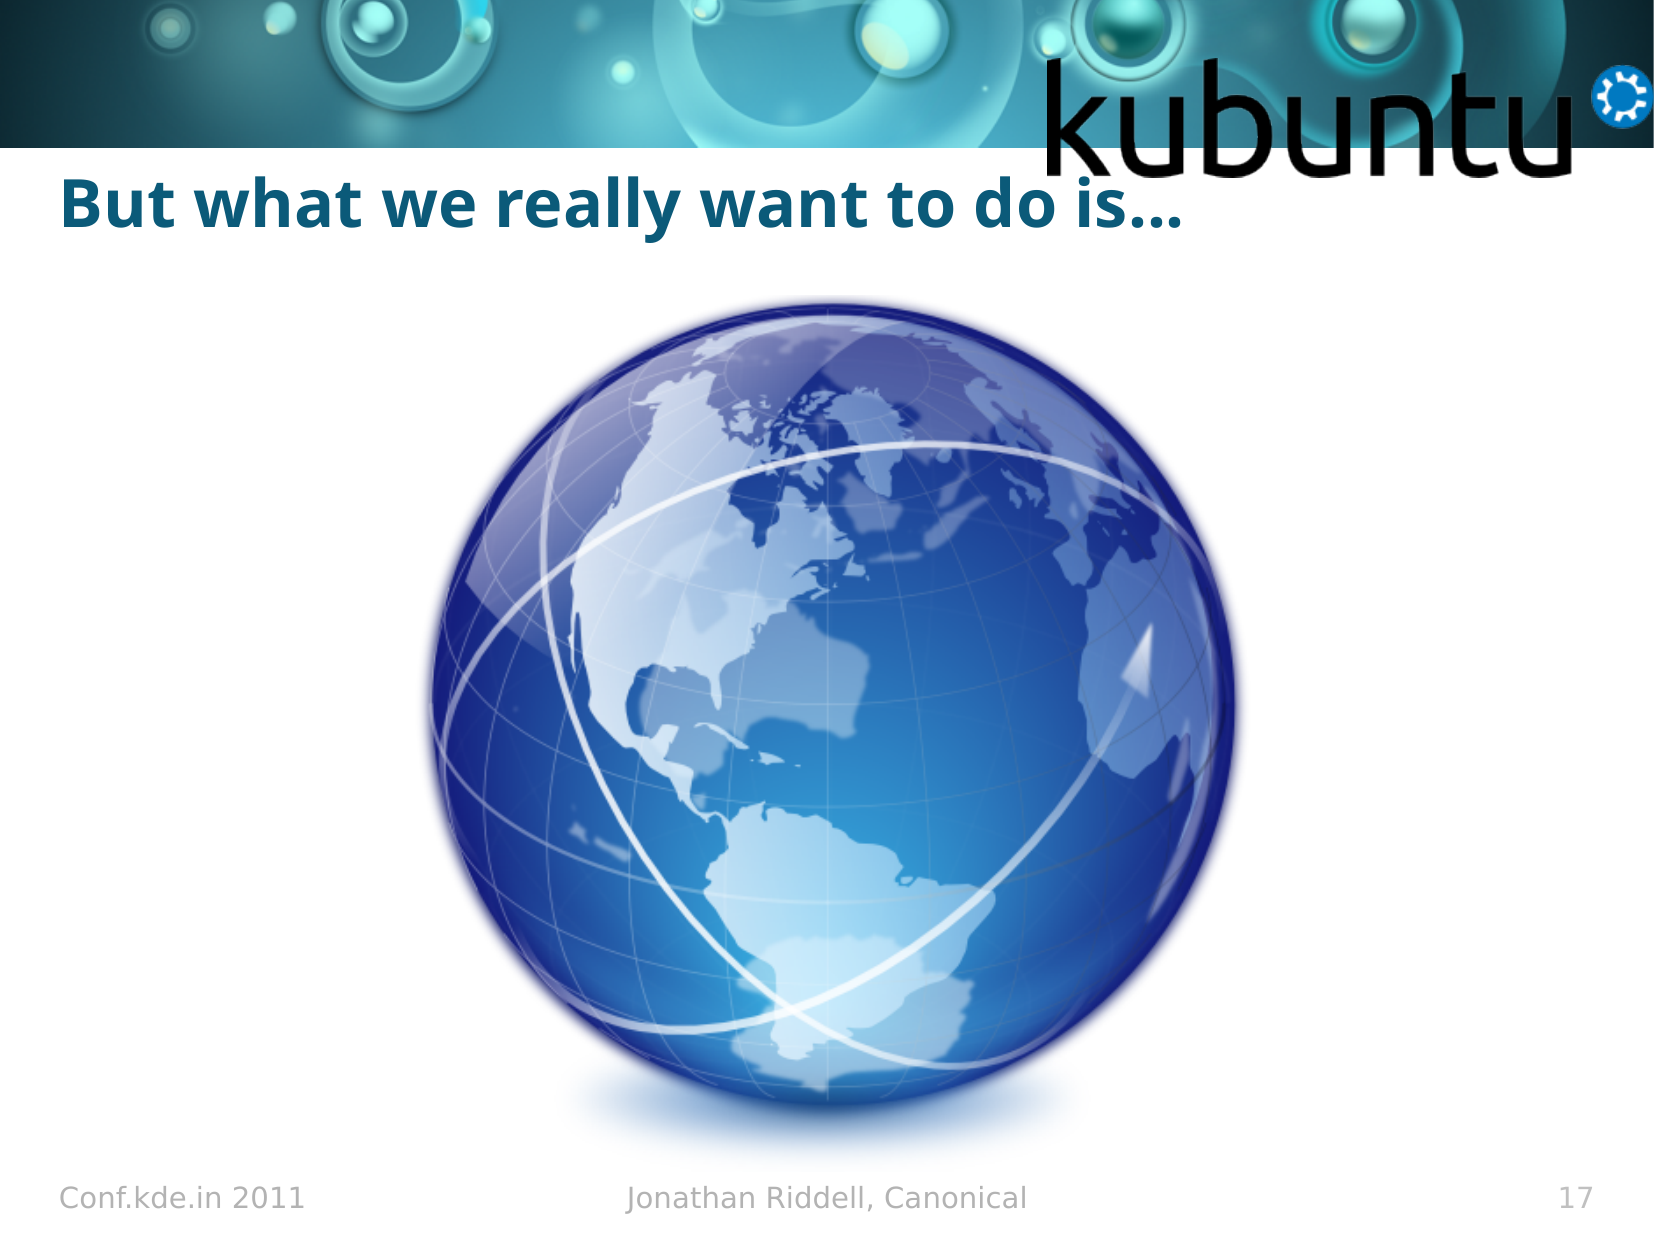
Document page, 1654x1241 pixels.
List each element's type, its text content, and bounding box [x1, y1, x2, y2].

picture [0, 0, 1654, 178]
title But what we really want to do is... [59, 164, 1595, 240]
picture [383, 295, 1261, 1172]
